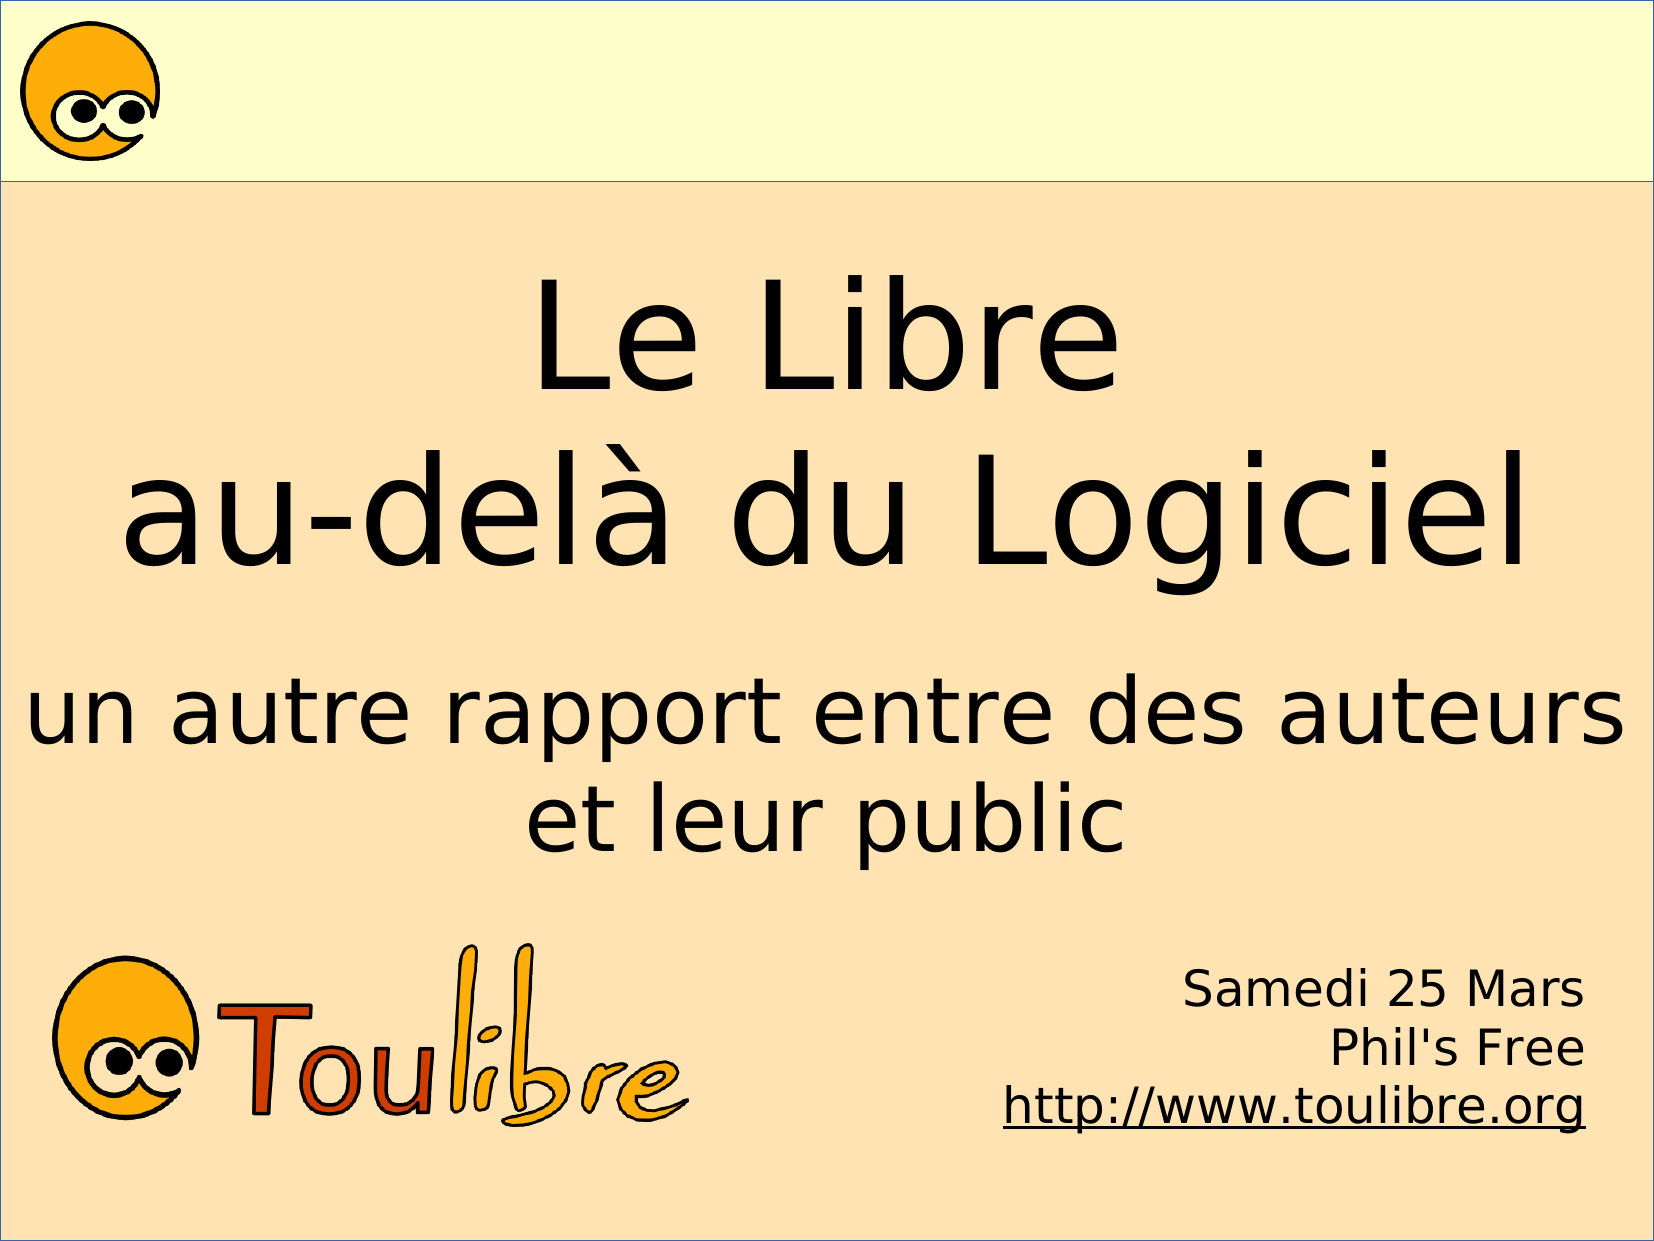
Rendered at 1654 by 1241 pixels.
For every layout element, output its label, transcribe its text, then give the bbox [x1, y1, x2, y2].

picture [52, 943, 689, 1127]
text_box Le Libre au-delà du Logiciel un autre rapport entre des auteurs et leur public [0, 242, 1654, 881]
picture [20, 21, 160, 161]
text_box Samedi 25 Mars Phil's Free http://www.toulibre.org [61, 952, 1601, 1143]
